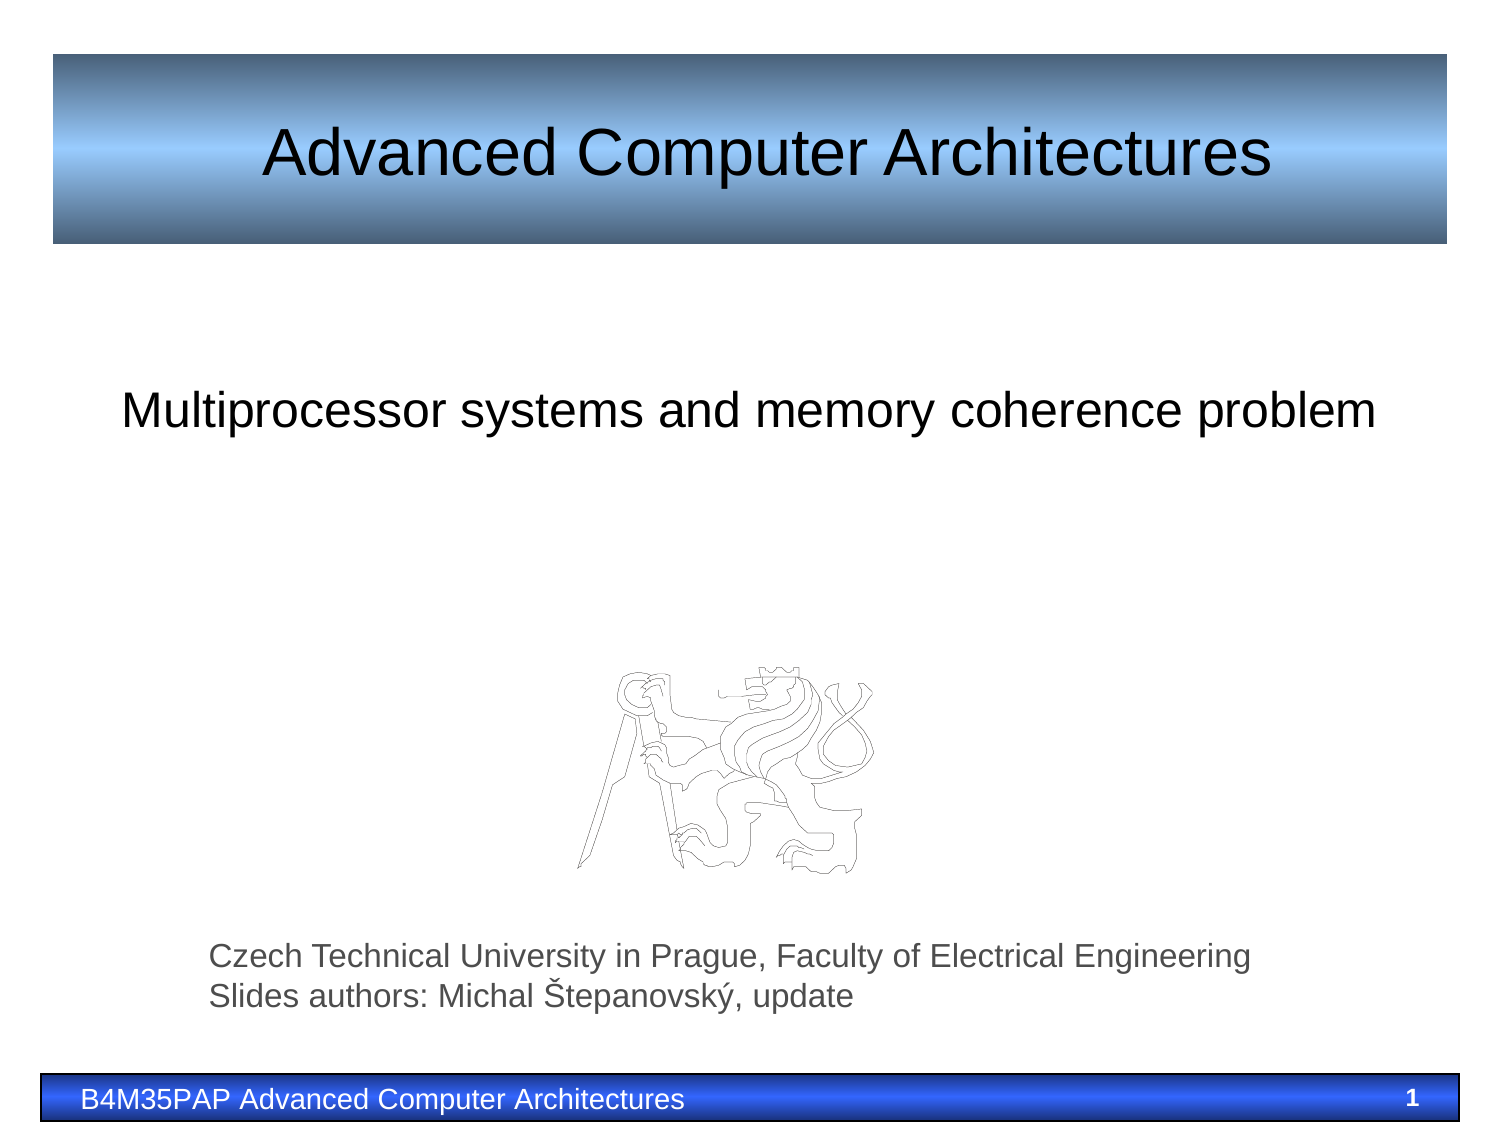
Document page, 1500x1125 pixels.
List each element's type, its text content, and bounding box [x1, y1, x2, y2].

chart [574, 664, 879, 880]
text_box Advanced Computer Architectures [53, 54, 1447, 244]
text_box Multiprocessor systems and memory coherence problem [53, 370, 1447, 446]
text_box Czech Technical University in Prague, Faculty of Electrical Engineering Slides authors: Michal Štepanovský, update [193, 926, 1273, 1022]
